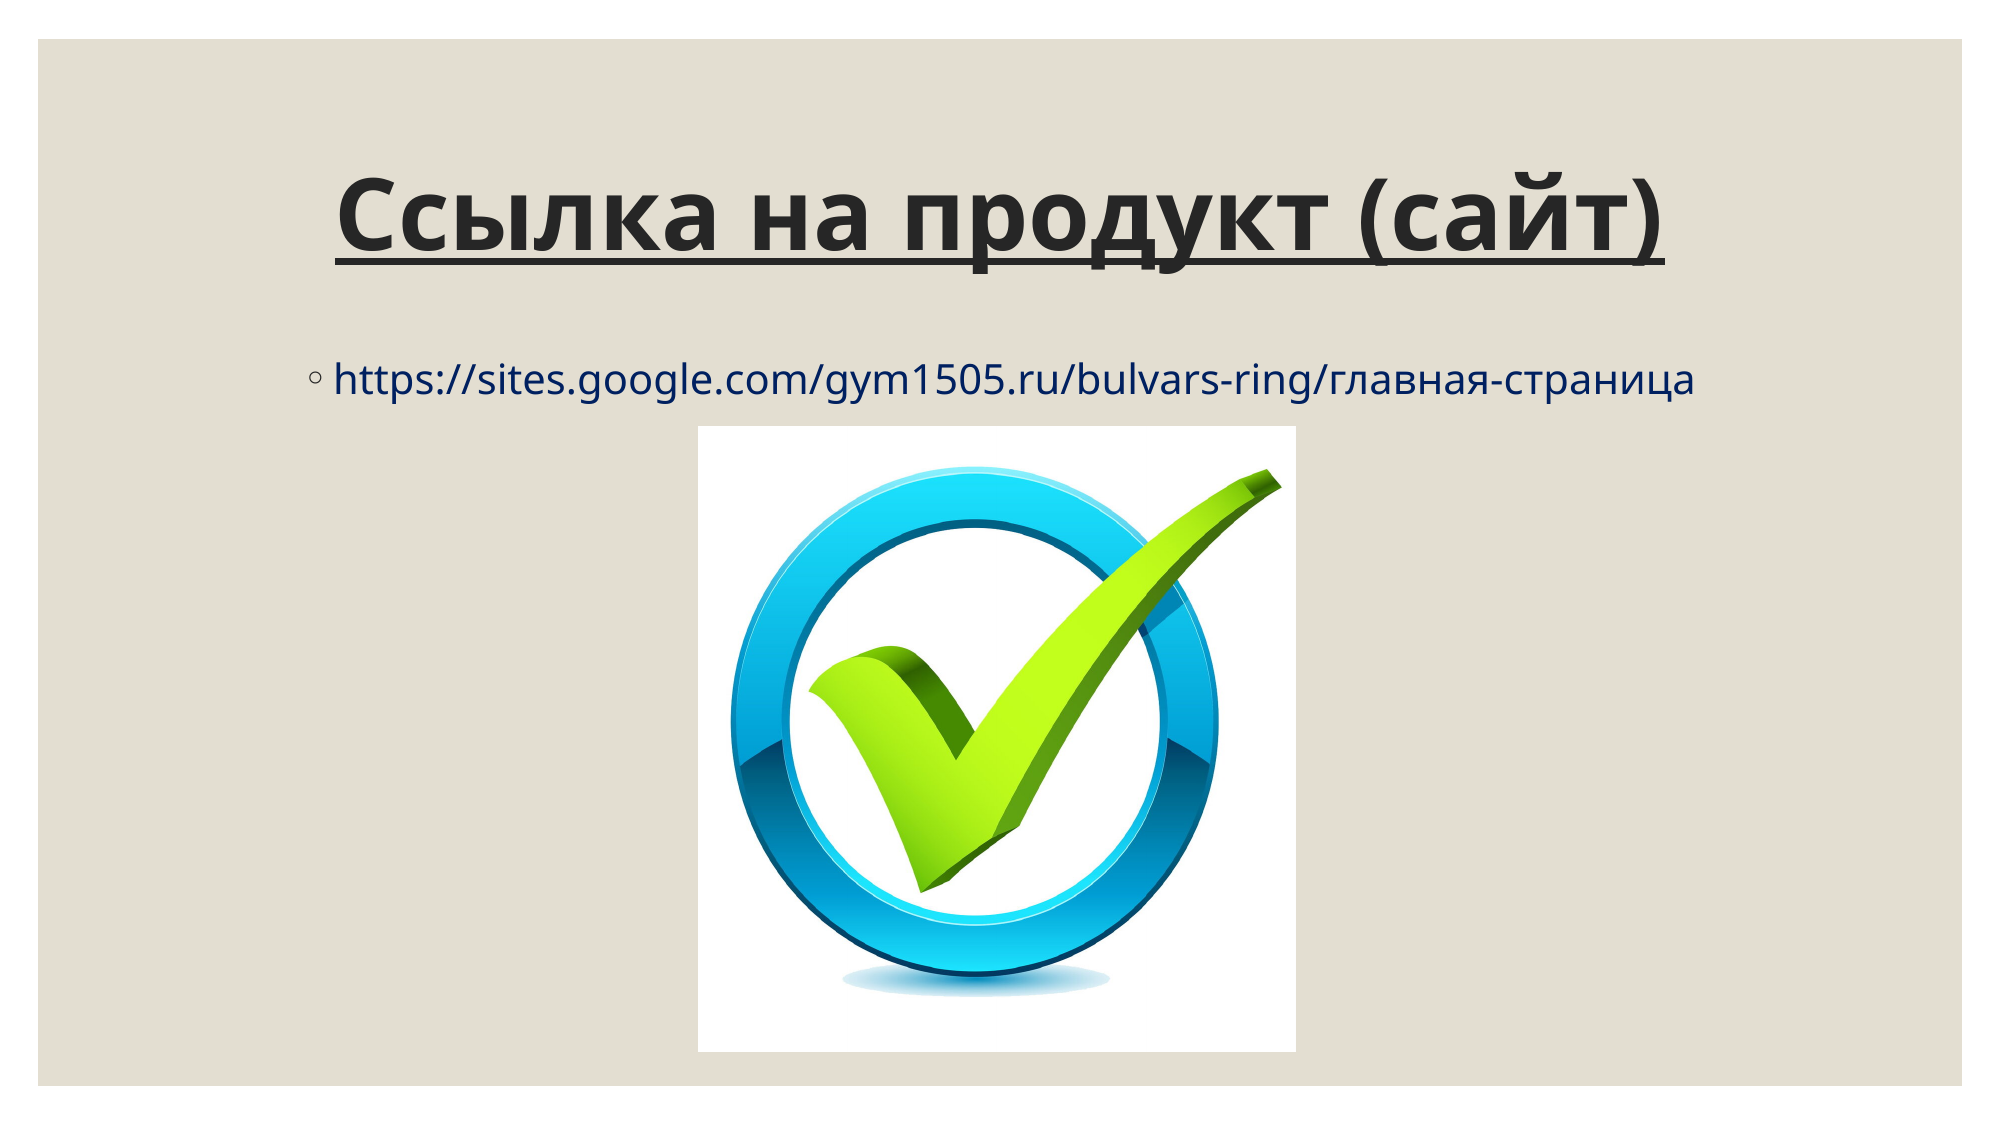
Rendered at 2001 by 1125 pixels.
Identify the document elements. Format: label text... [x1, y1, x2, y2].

picture [698, 426, 1296, 1052]
title Ссылка на продукт (сайт) [174, 105, 1825, 331]
list https://sites.google.com/gym1505.ru/bulvars-ring/главная-страница [174, 345, 1825, 991]
